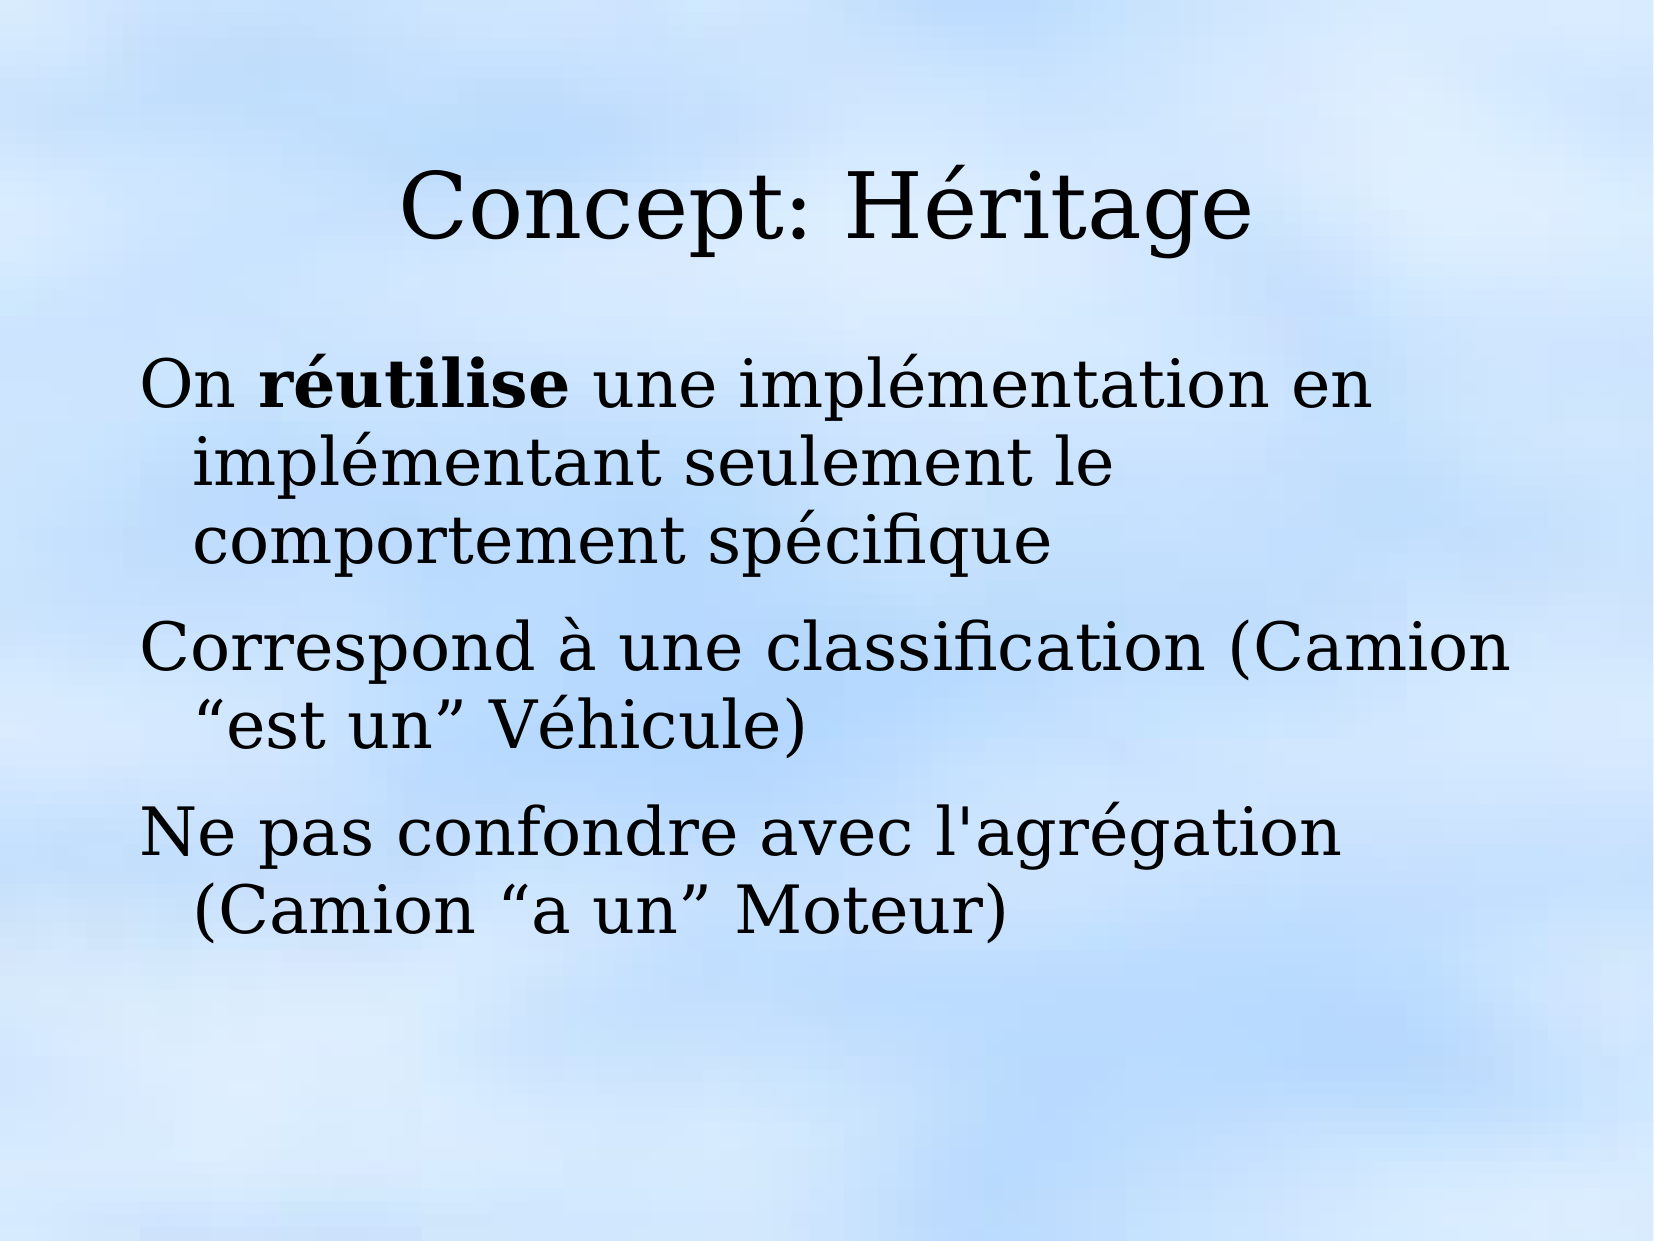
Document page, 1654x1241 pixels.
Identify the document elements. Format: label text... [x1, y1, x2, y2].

title Concept: Héritage [121, 102, 1534, 311]
picture [0, 0, 1654, 1241]
list On réutilise une implémentation en implémentant seulement le comportement spécifique Correspond à une classification (Camion “est un” Véhicule) Ne pas confondre avec l'agrégation (Camion “a un” Moteur) [121, 344, 1534, 1127]
